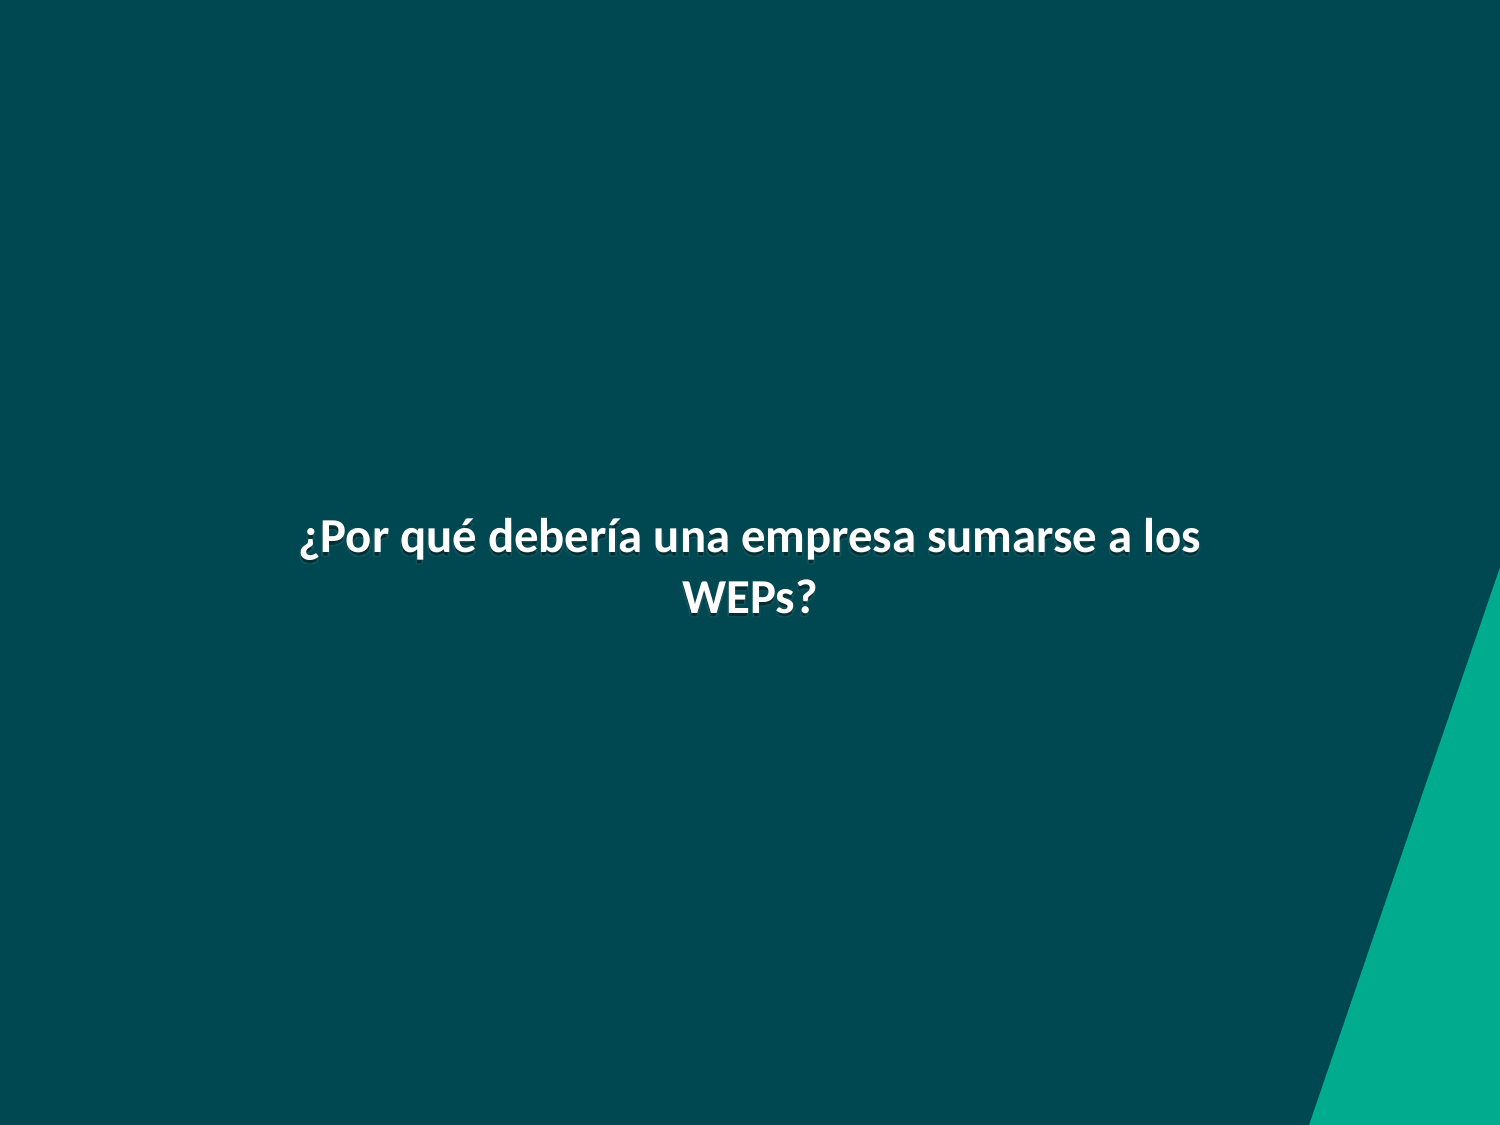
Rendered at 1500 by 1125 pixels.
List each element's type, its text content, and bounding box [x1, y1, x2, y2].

title ¿Por qué debería una empresa sumarse a los WEPs? [281, 501, 1219, 624]
